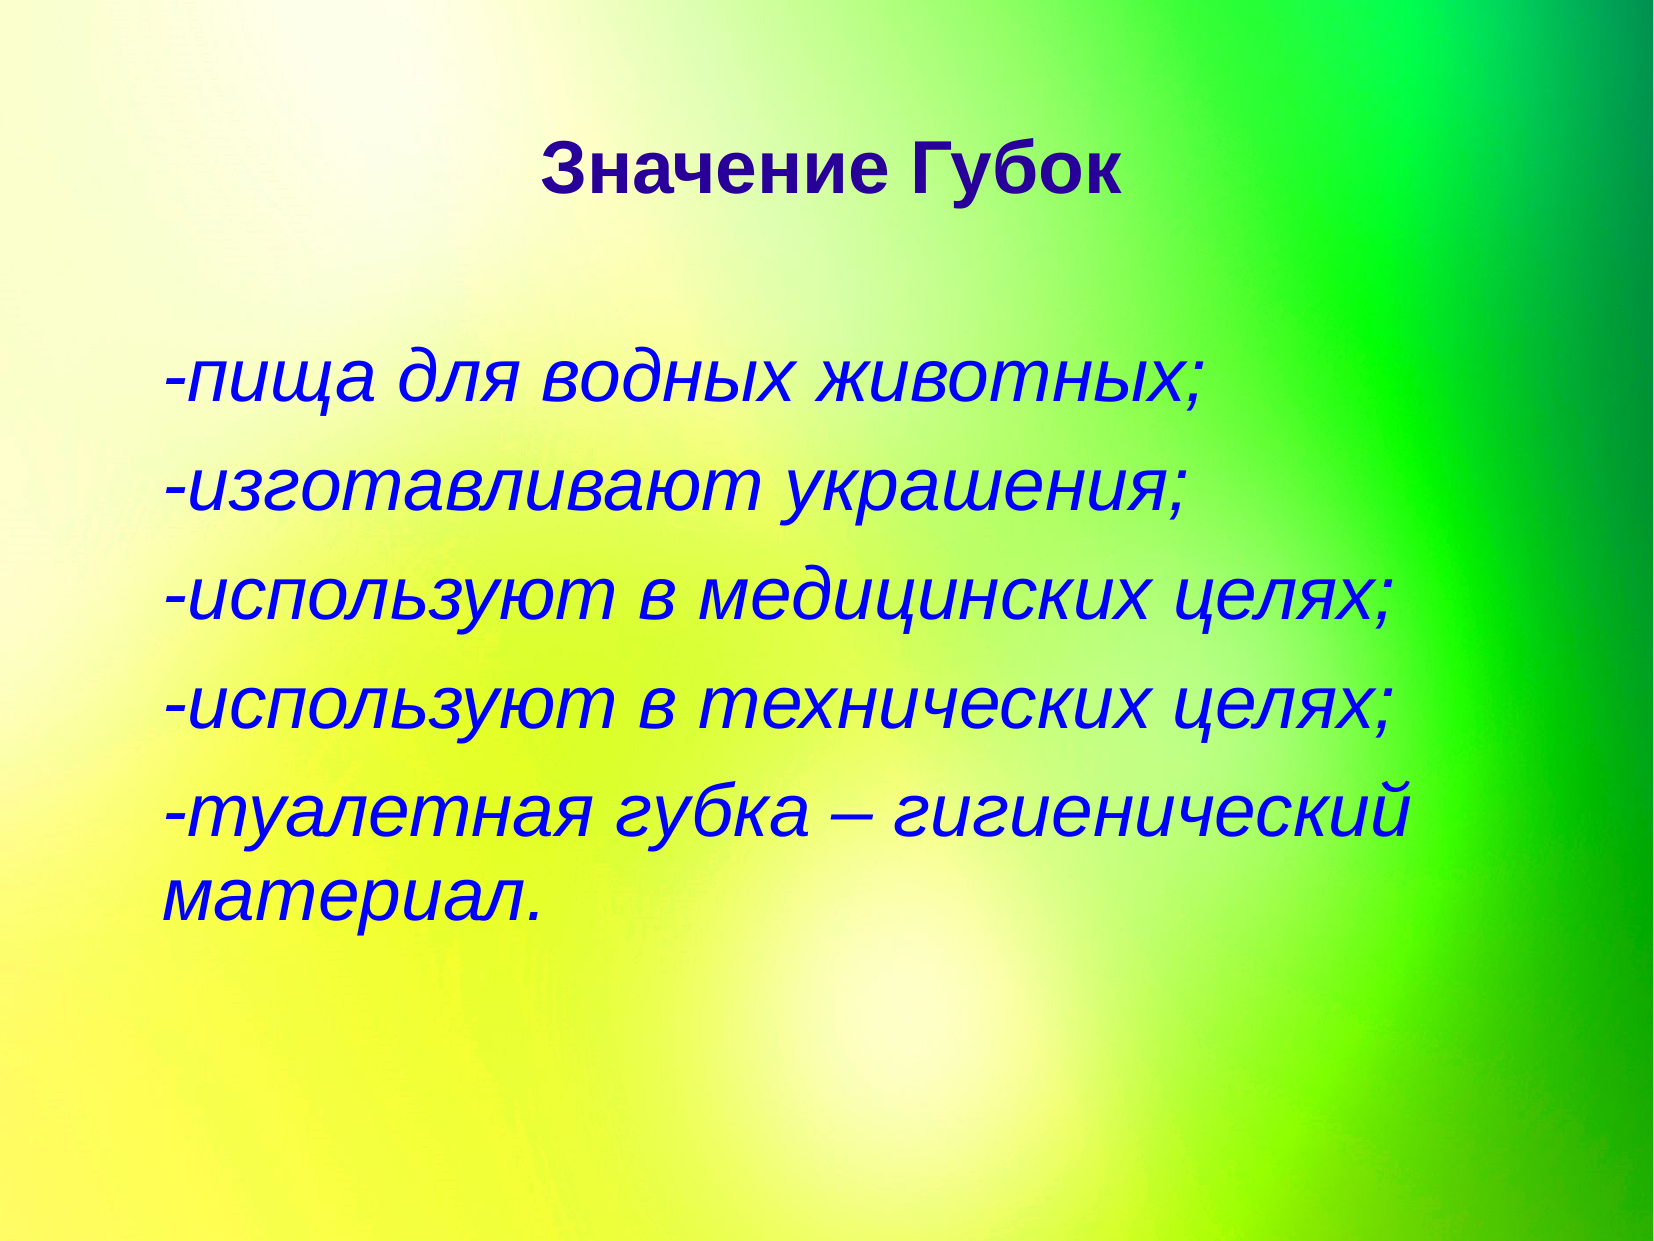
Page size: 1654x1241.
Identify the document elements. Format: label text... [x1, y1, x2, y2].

picture [0, 0, 1654, 1241]
text_box Значение Губок -пища для водных животных; -изготавливают украшения; -используют в медицинских целях; -используют в технических целях; -туалетная губка – гигиенический материал. [147, 118, 1536, 1063]
